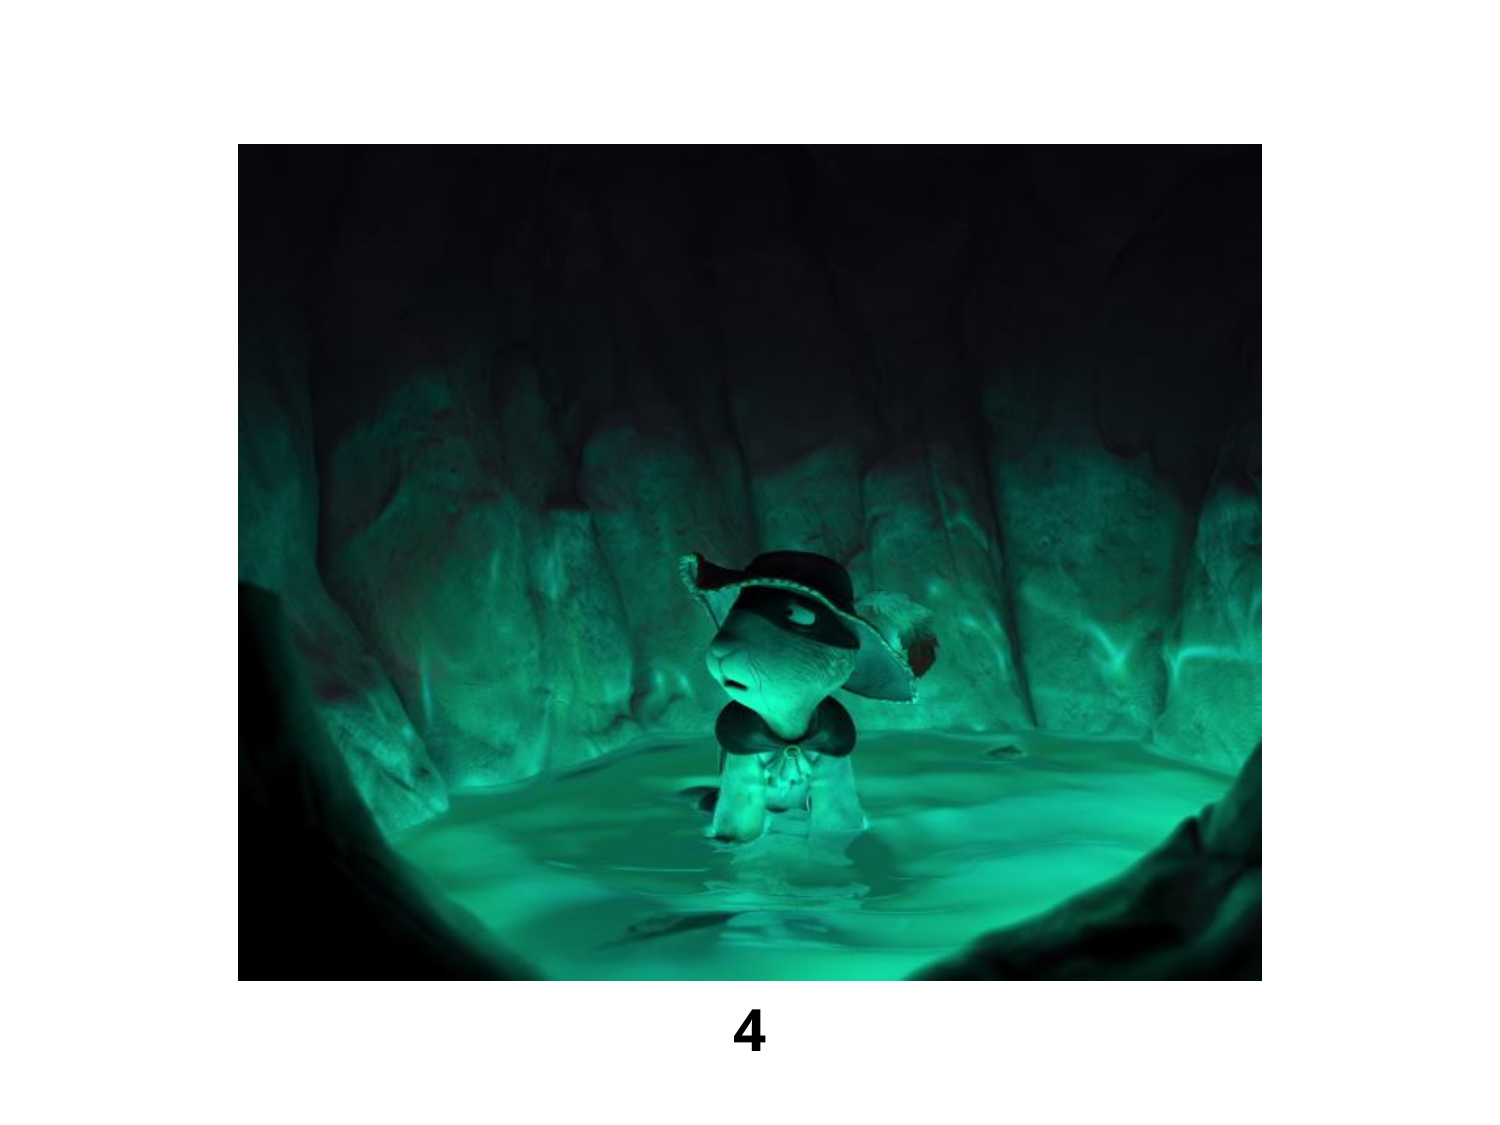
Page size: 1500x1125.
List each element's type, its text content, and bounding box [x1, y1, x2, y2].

picture [238, 144, 1262, 981]
text_box 4 [519, 985, 981, 1071]
